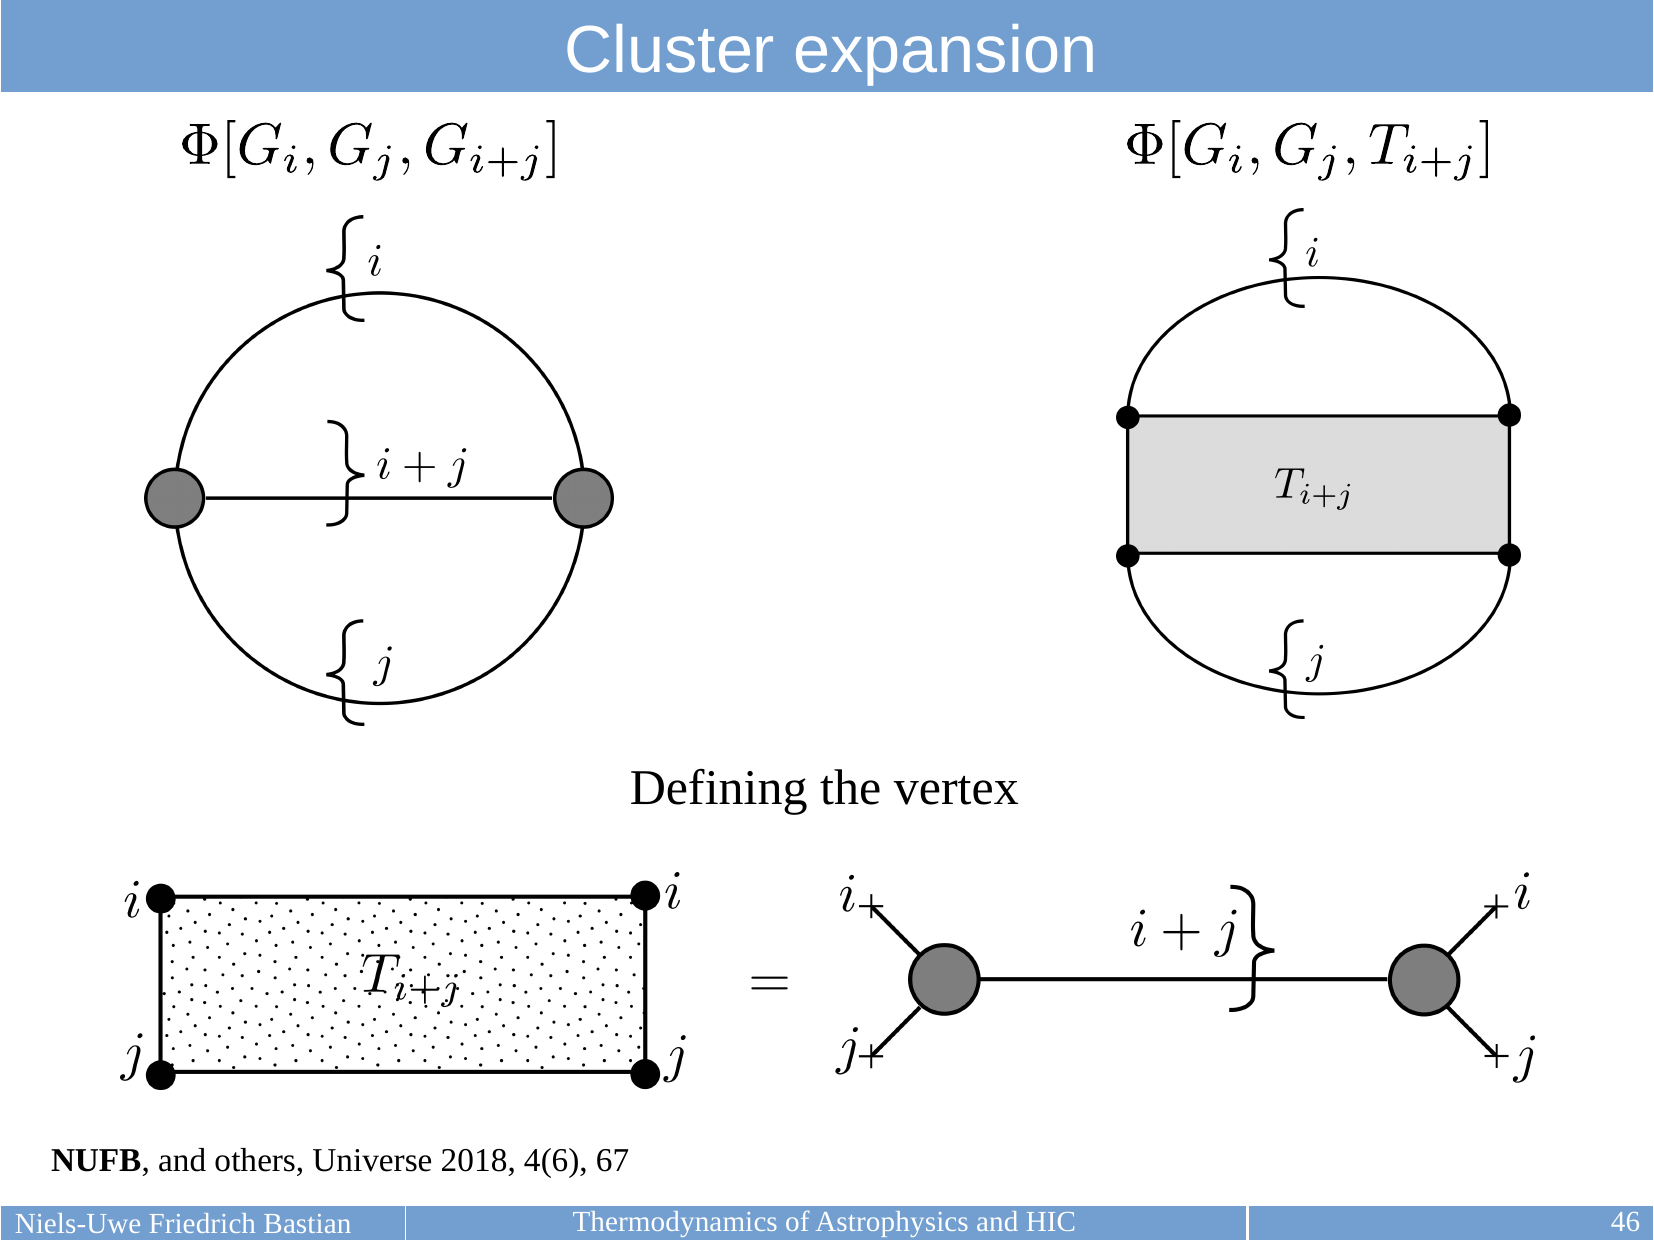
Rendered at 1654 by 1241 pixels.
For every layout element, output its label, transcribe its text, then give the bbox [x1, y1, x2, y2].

text_box [178, 120, 562, 181]
picture [120, 872, 1535, 1090]
picture [144, 215, 614, 726]
title Cluster expansion [86, 11, 1576, 87]
text_box NUFB, and others, Universe 2018, 4(6), 67 [36, 1134, 646, 1186]
text_box [1123, 120, 1495, 181]
picture [1116, 208, 1521, 720]
text_box Defining the vertex [615, 752, 1035, 823]
